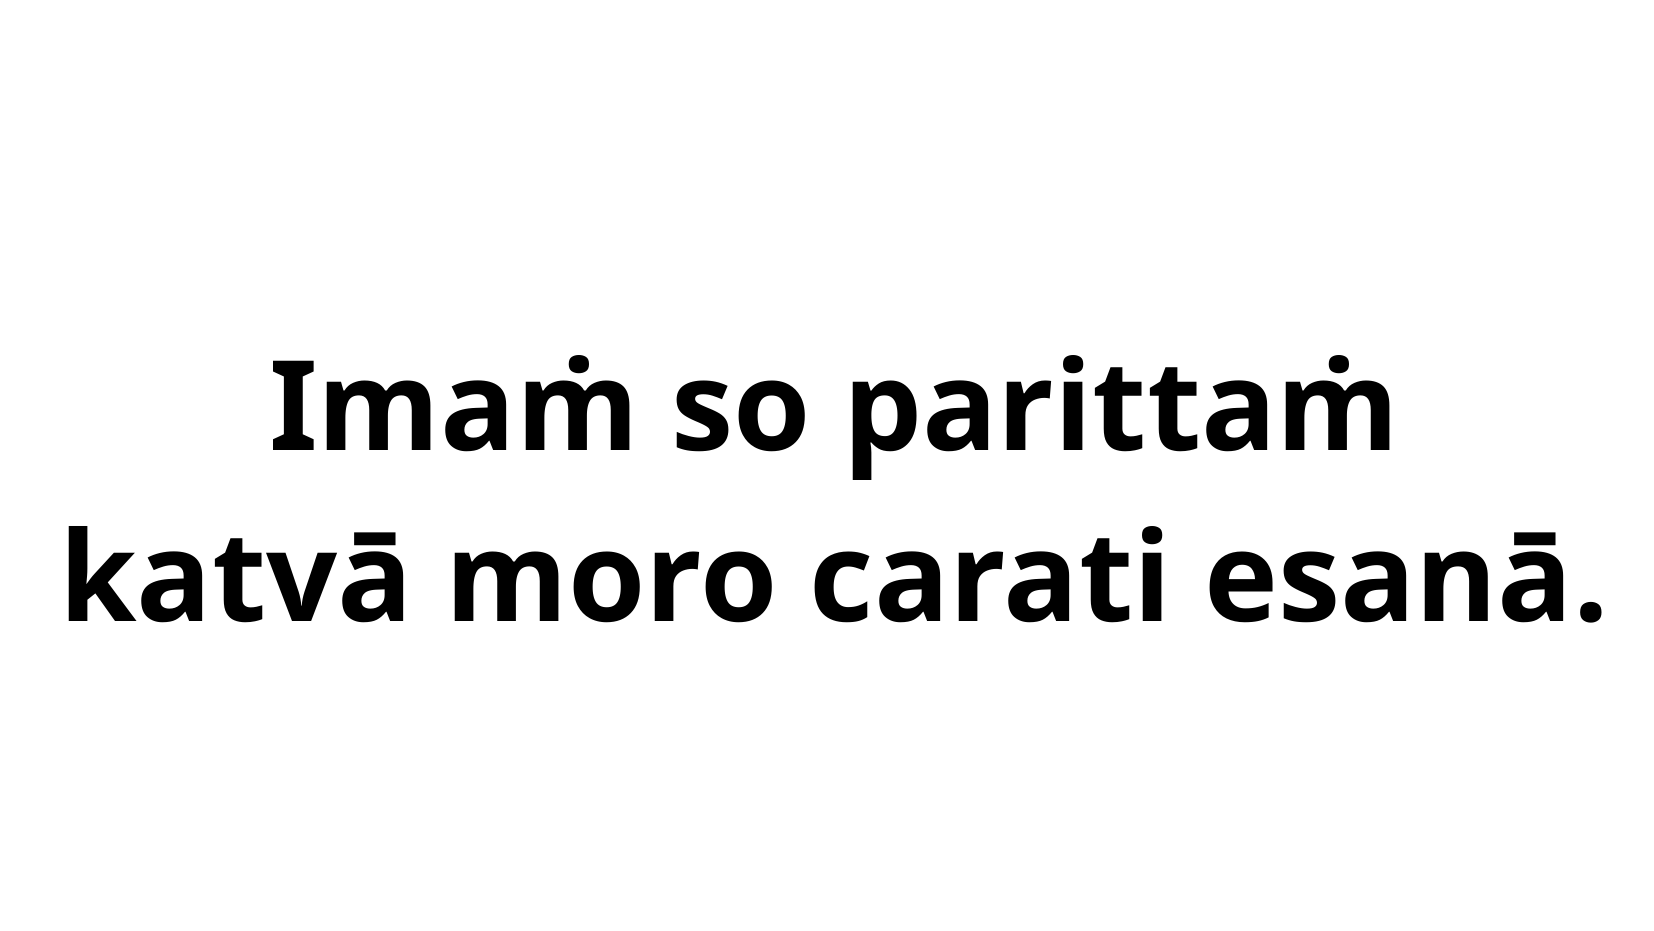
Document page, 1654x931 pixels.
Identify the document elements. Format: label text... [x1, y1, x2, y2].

subtitle Imaṁ so parittaṁ katvā moro carati esanā. [51, 157, 1618, 818]
